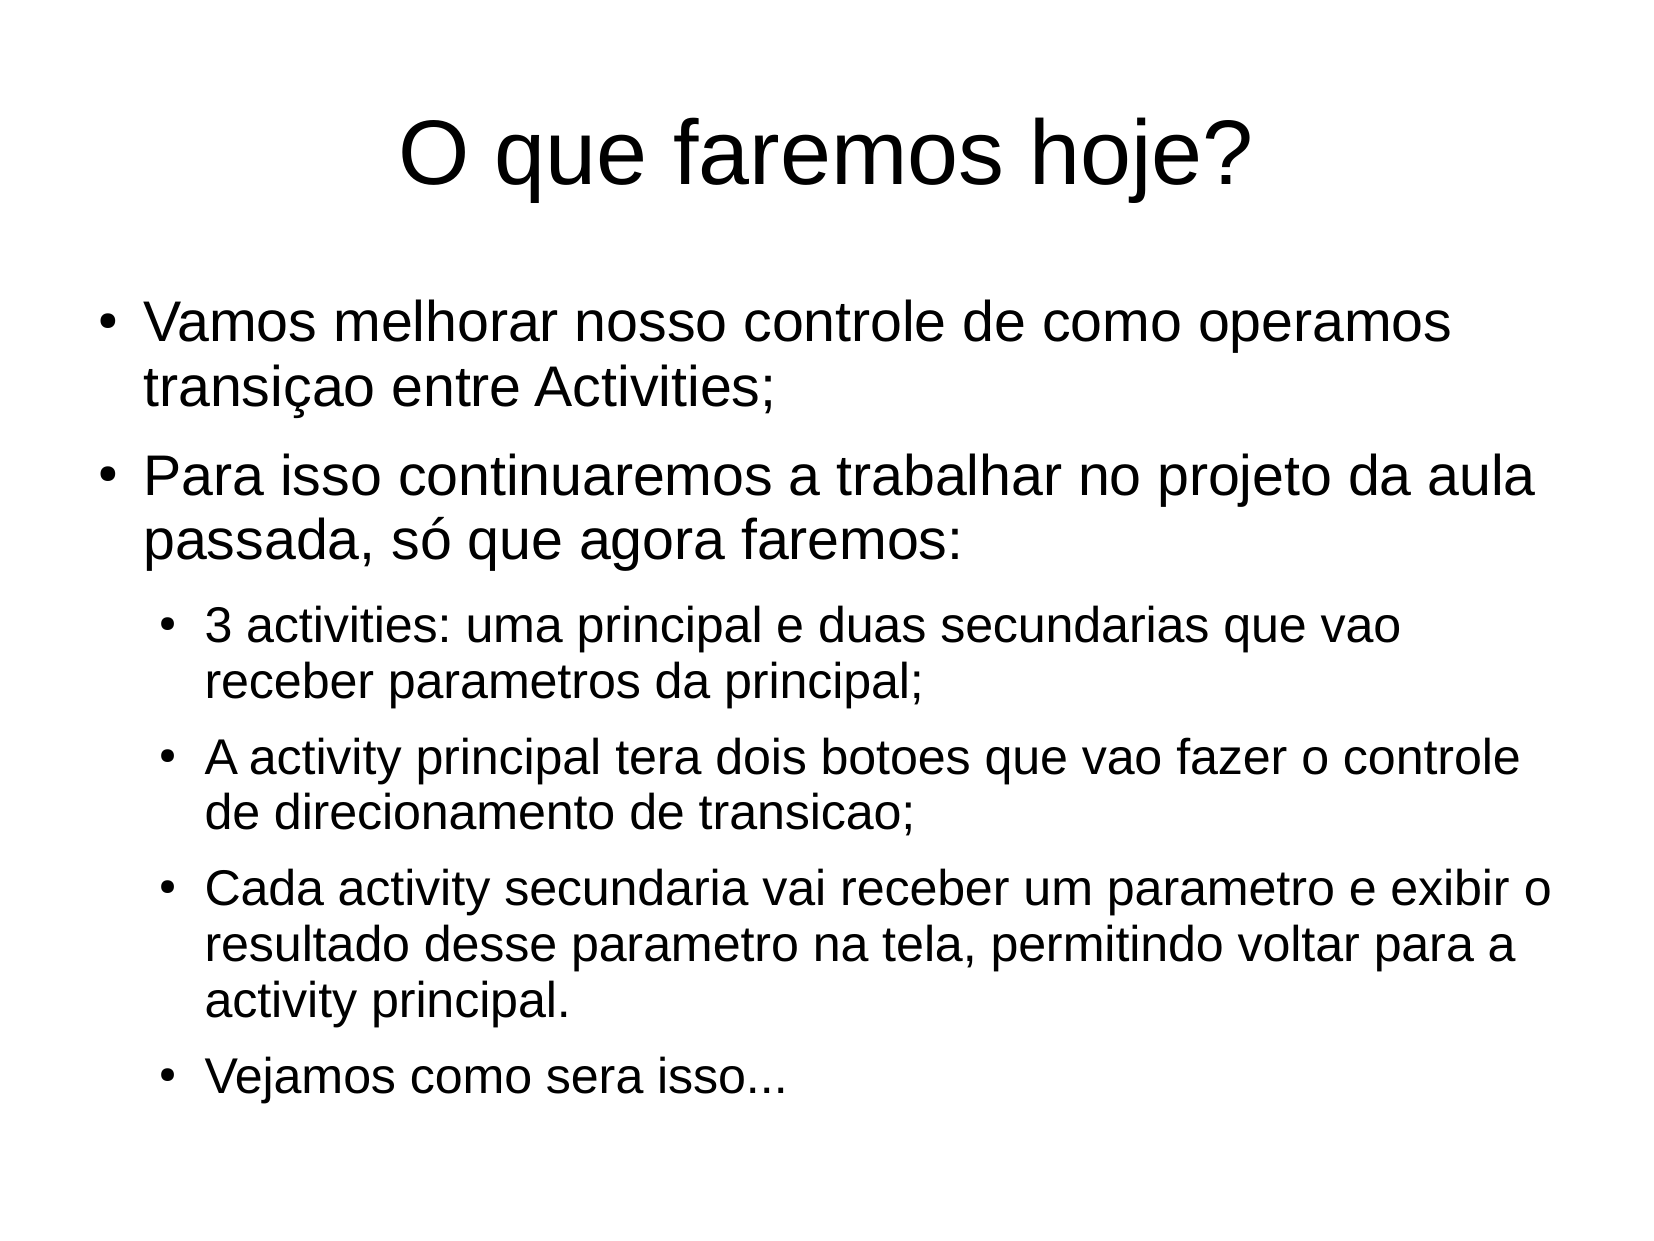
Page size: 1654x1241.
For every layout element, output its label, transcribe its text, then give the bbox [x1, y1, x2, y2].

list Vamos melhorar nosso controle de como operamos transiçao entre Activities; Para isso continuaremos a trabalhar no projeto da aula passada, só que agora faremos: 3 activities: uma principal e duas secundarias que vao receber parametros da principal; A activity principal tera dois botoes que vao fazer o controle de direcionamento de transicao; Cada activity secundaria vai receber um parametro e exibir o resultado desse parametro na tela, permitindo voltar para a activity principal. Vejamos como sera isso... [82, 290, 1571, 1109]
title O que faremos hoje? [82, 49, 1571, 257]
